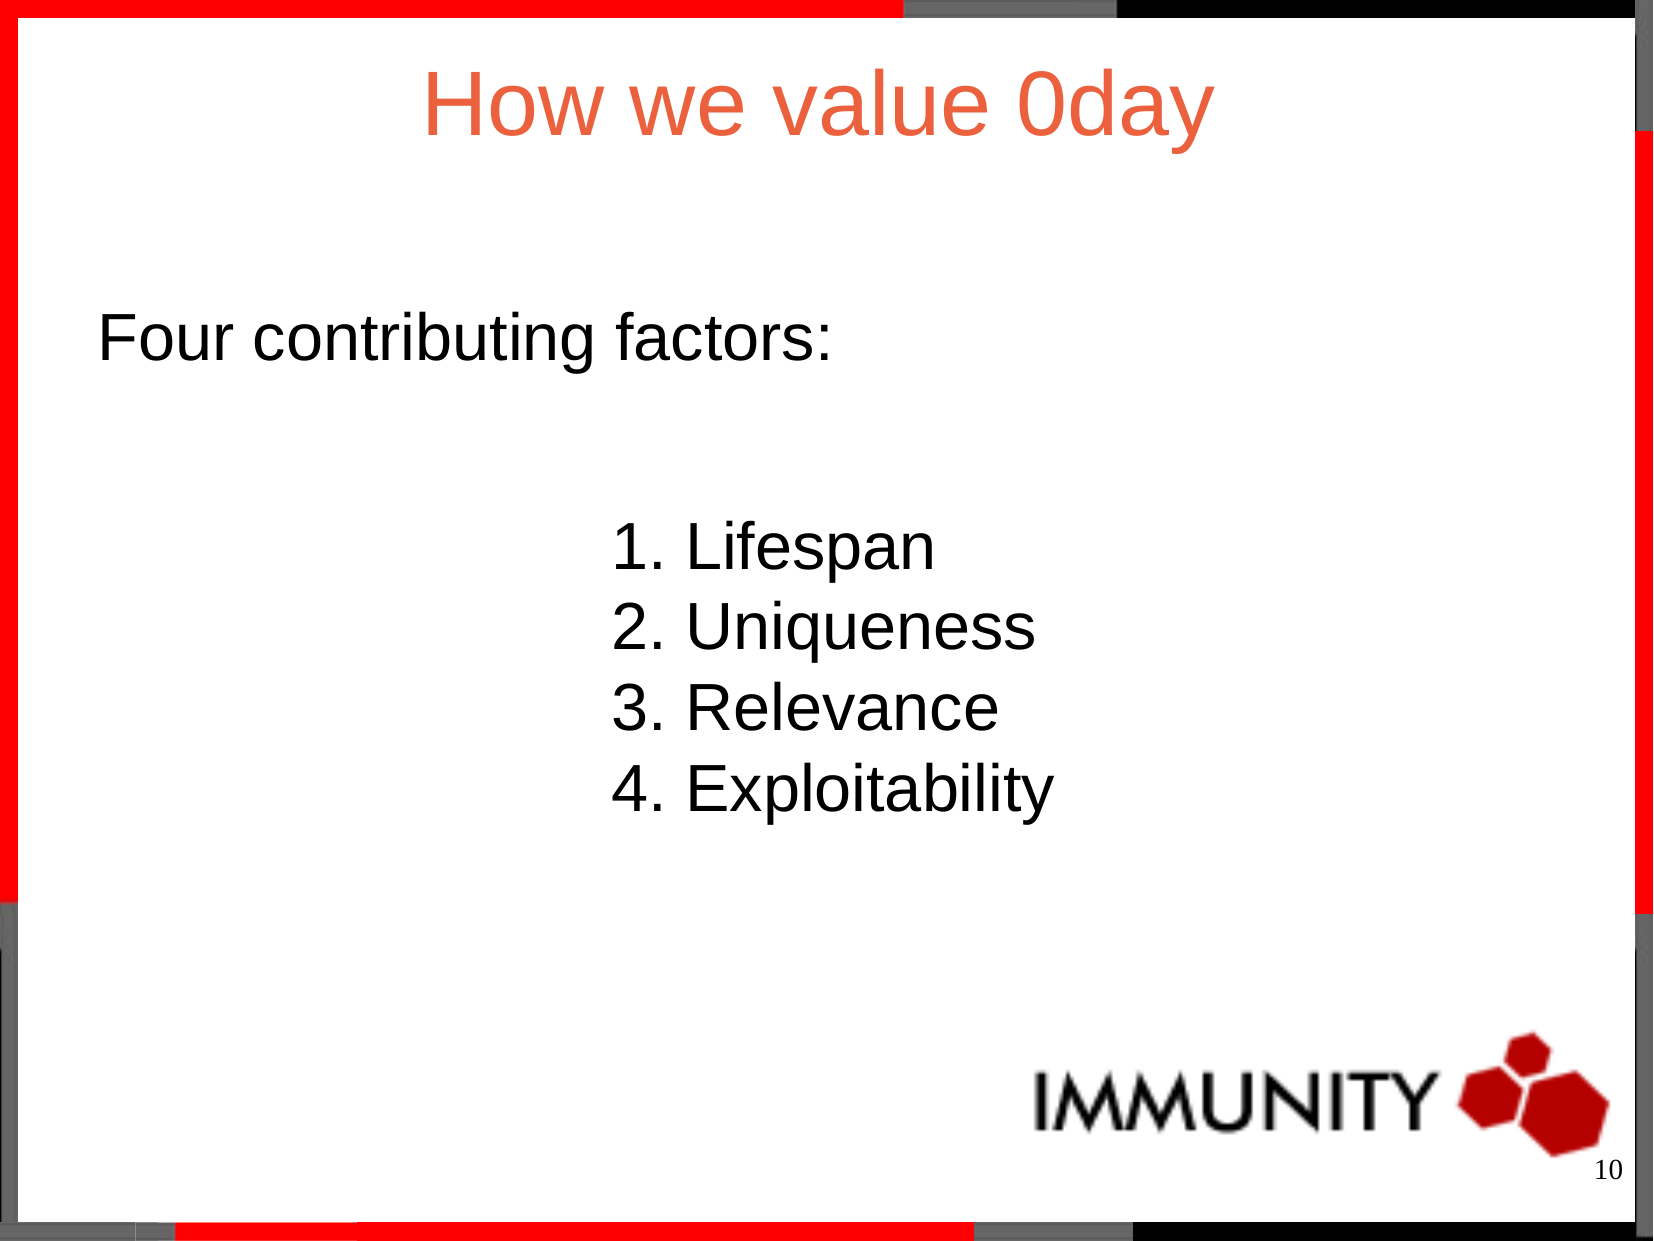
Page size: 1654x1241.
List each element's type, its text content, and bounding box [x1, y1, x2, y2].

list Four contributing factors: 1. Lifespan 2. Uniqueness 3. Relevance 4. Exploitability [79, 210, 1568, 1061]
title How we value 0day [75, 7, 1563, 200]
picture [0, 0, 1653, 1241]
